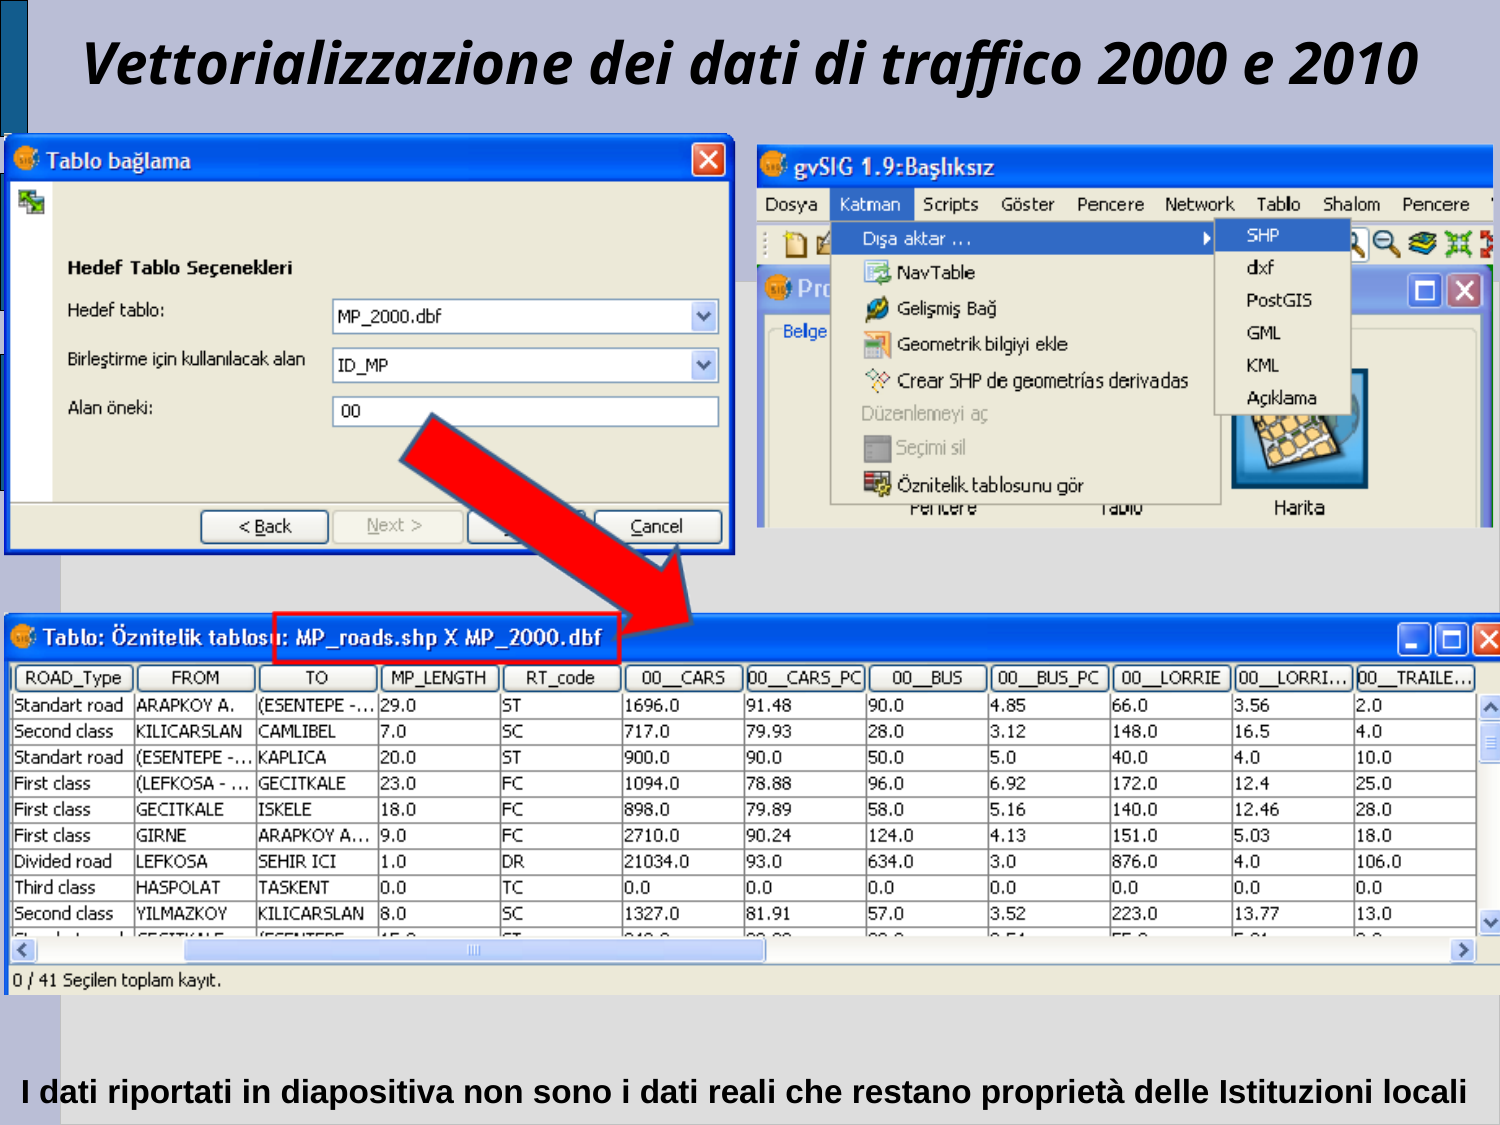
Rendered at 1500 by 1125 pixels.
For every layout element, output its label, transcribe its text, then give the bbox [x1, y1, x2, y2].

picture [4, 133, 1500, 995]
text_box Vettorializzazione dei dati di traffico 2000 e 2010 [0, 19, 1500, 105]
text_box I dati riportati in diapositiva non sono i dati reali che restano proprietà delle Istituzioni locali [0, 1063, 1500, 1118]
